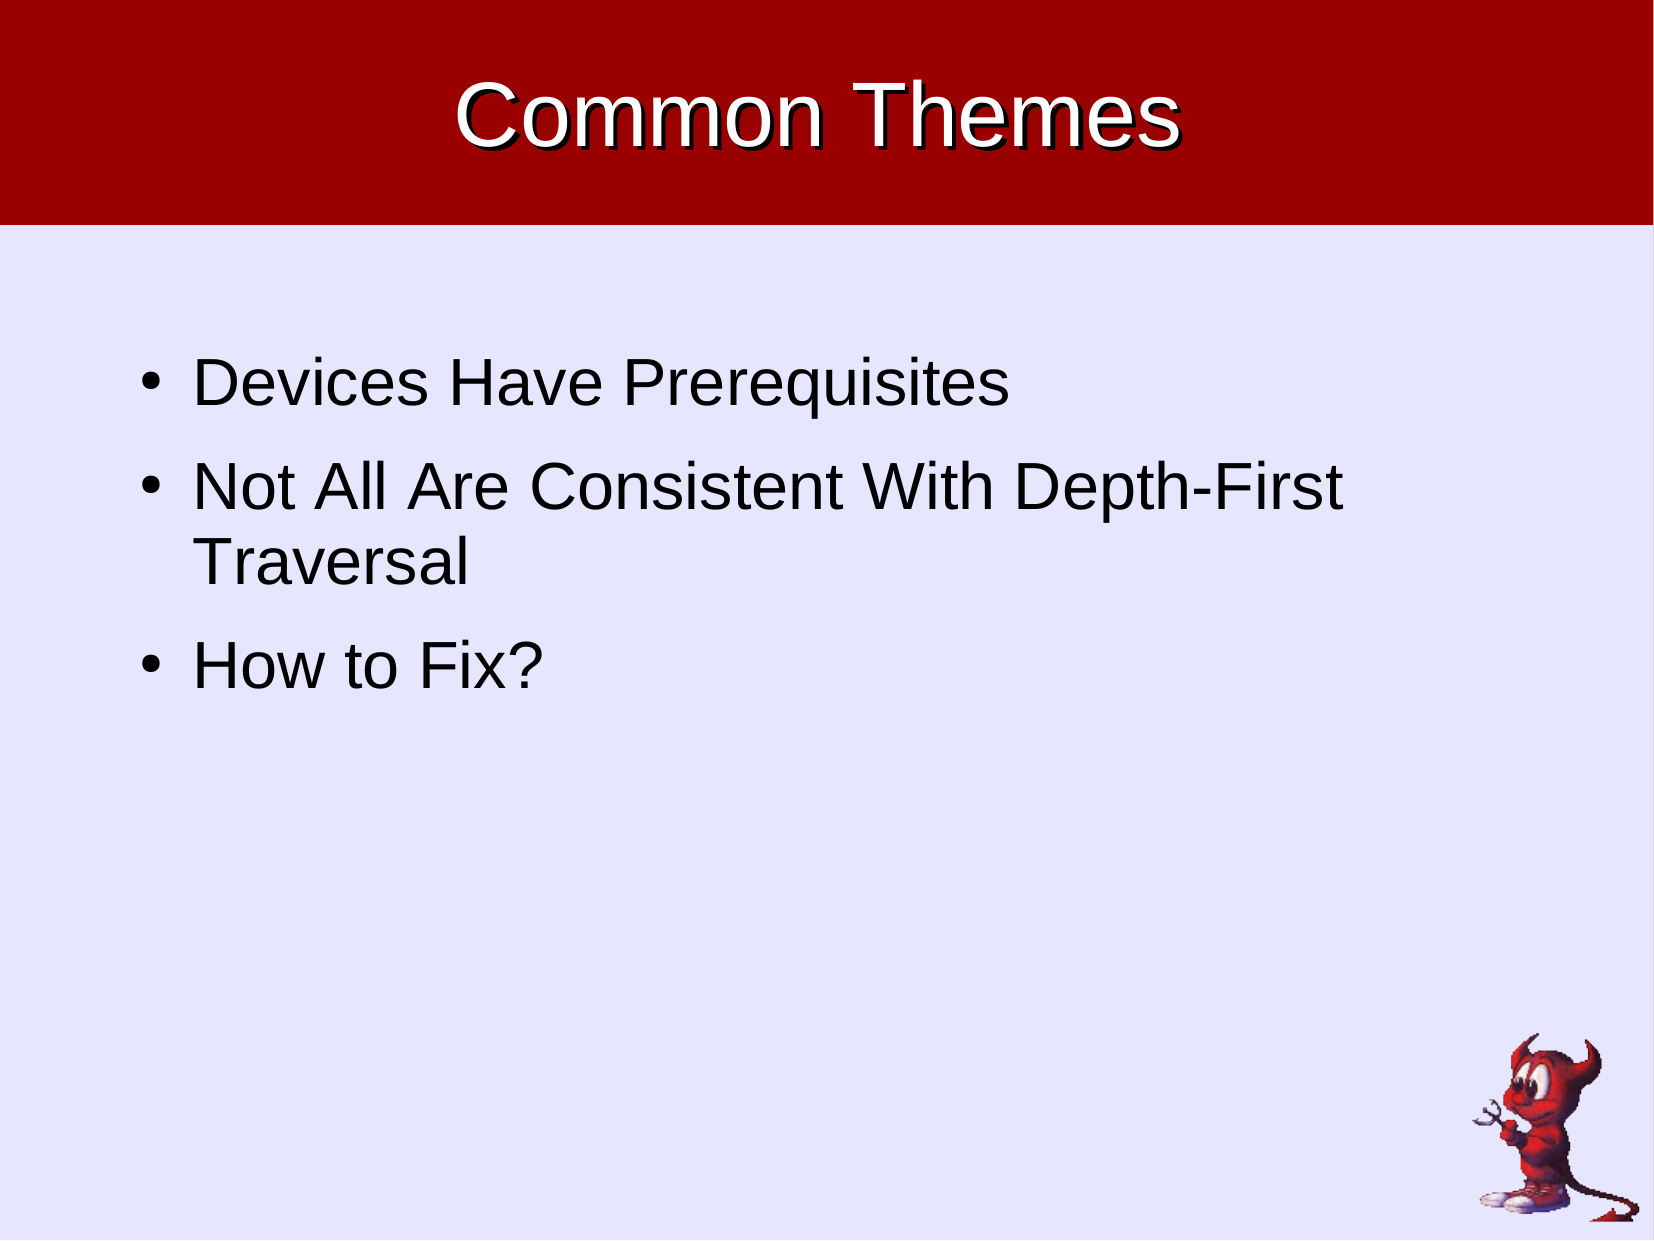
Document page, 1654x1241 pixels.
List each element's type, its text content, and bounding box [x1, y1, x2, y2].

picture [1464, 1030, 1643, 1227]
title Common Themes [112, 11, 1525, 219]
list Devices Have Prerequisites Not All Are Consistent With Depth-First Traversal How to Fix? [121, 344, 1534, 1127]
